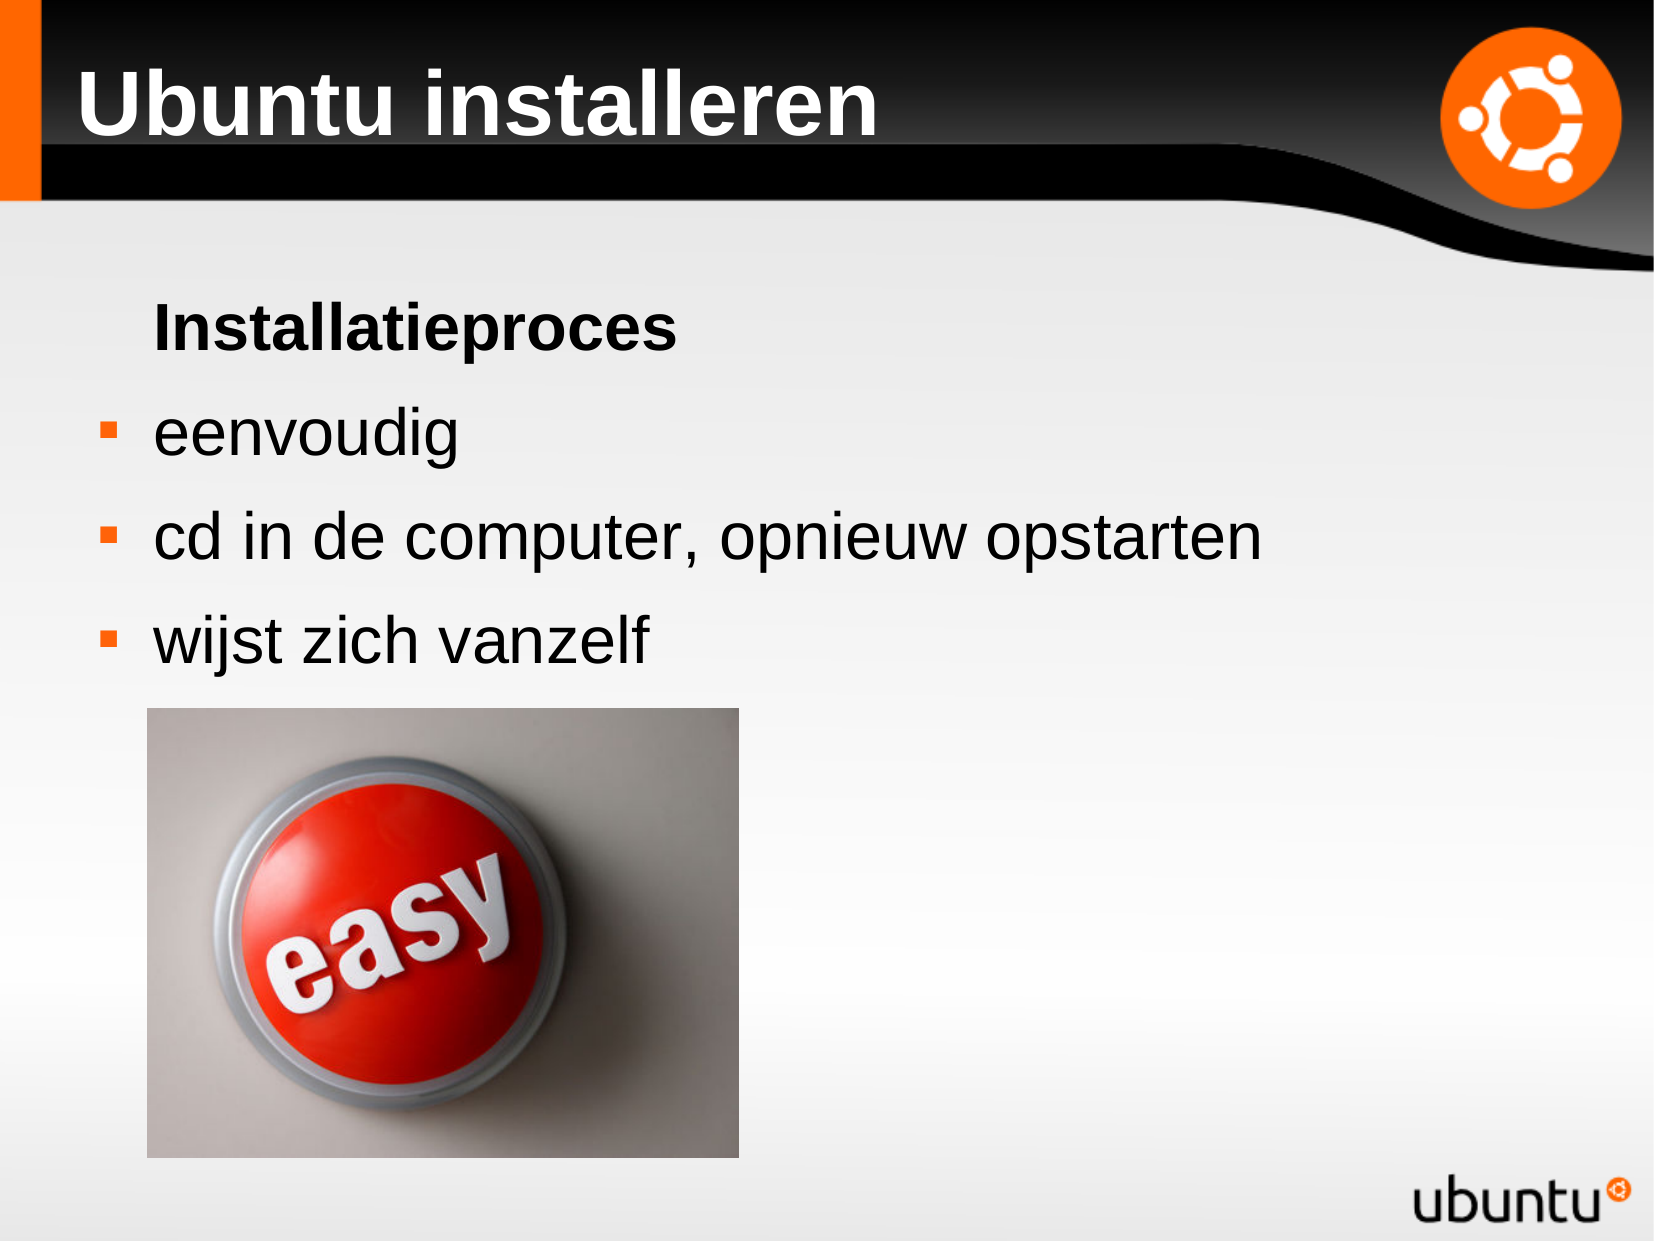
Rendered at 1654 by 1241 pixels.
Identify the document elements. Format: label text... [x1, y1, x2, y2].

picture [0, 0, 1654, 1241]
title Ubuntu installeren [76, 7, 1565, 200]
list Installatieproces eenvoudig cd in de computer, opnieuw opstarten wijst zich vanzelf [82, 290, 1571, 1094]
